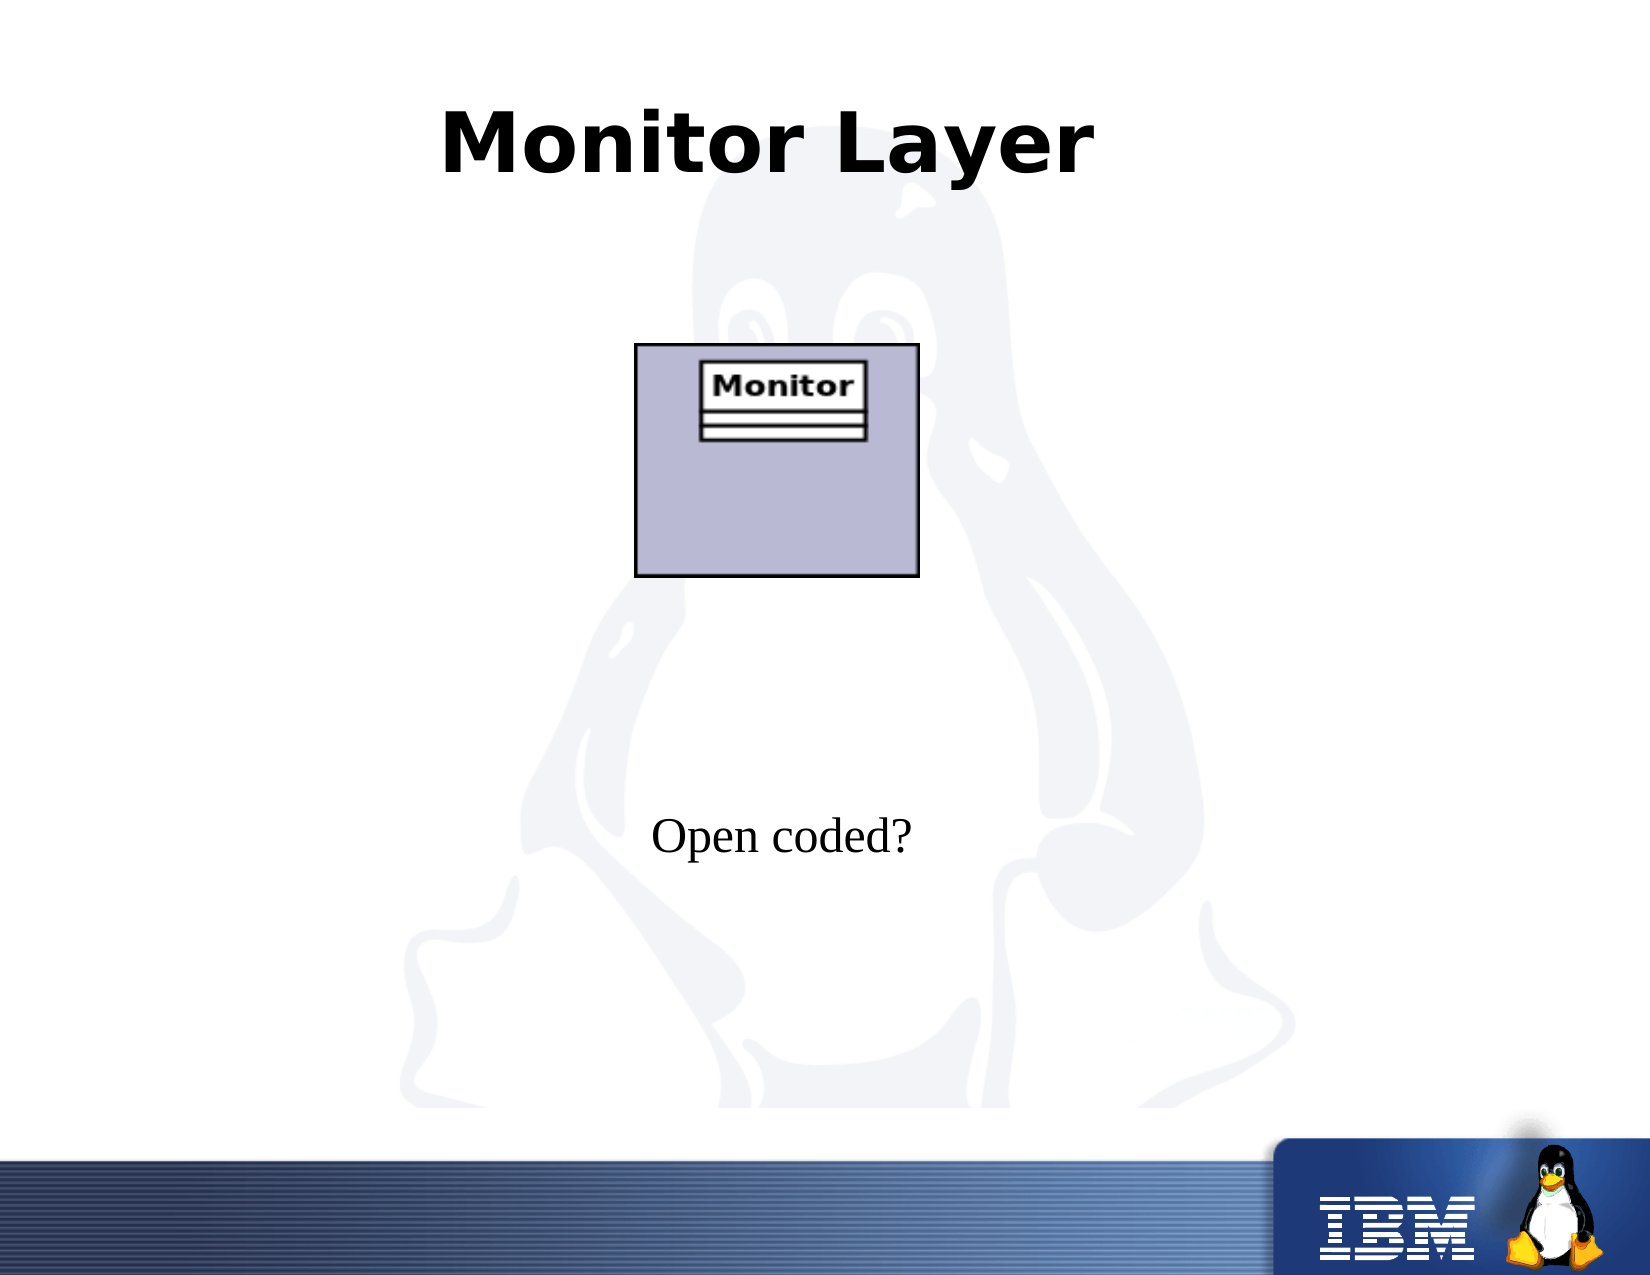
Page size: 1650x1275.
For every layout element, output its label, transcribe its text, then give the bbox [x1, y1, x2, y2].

picture [634, 343, 920, 578]
text_box Open coded? [651, 804, 914, 860]
title Monitor Layer [76, 76, 1457, 211]
